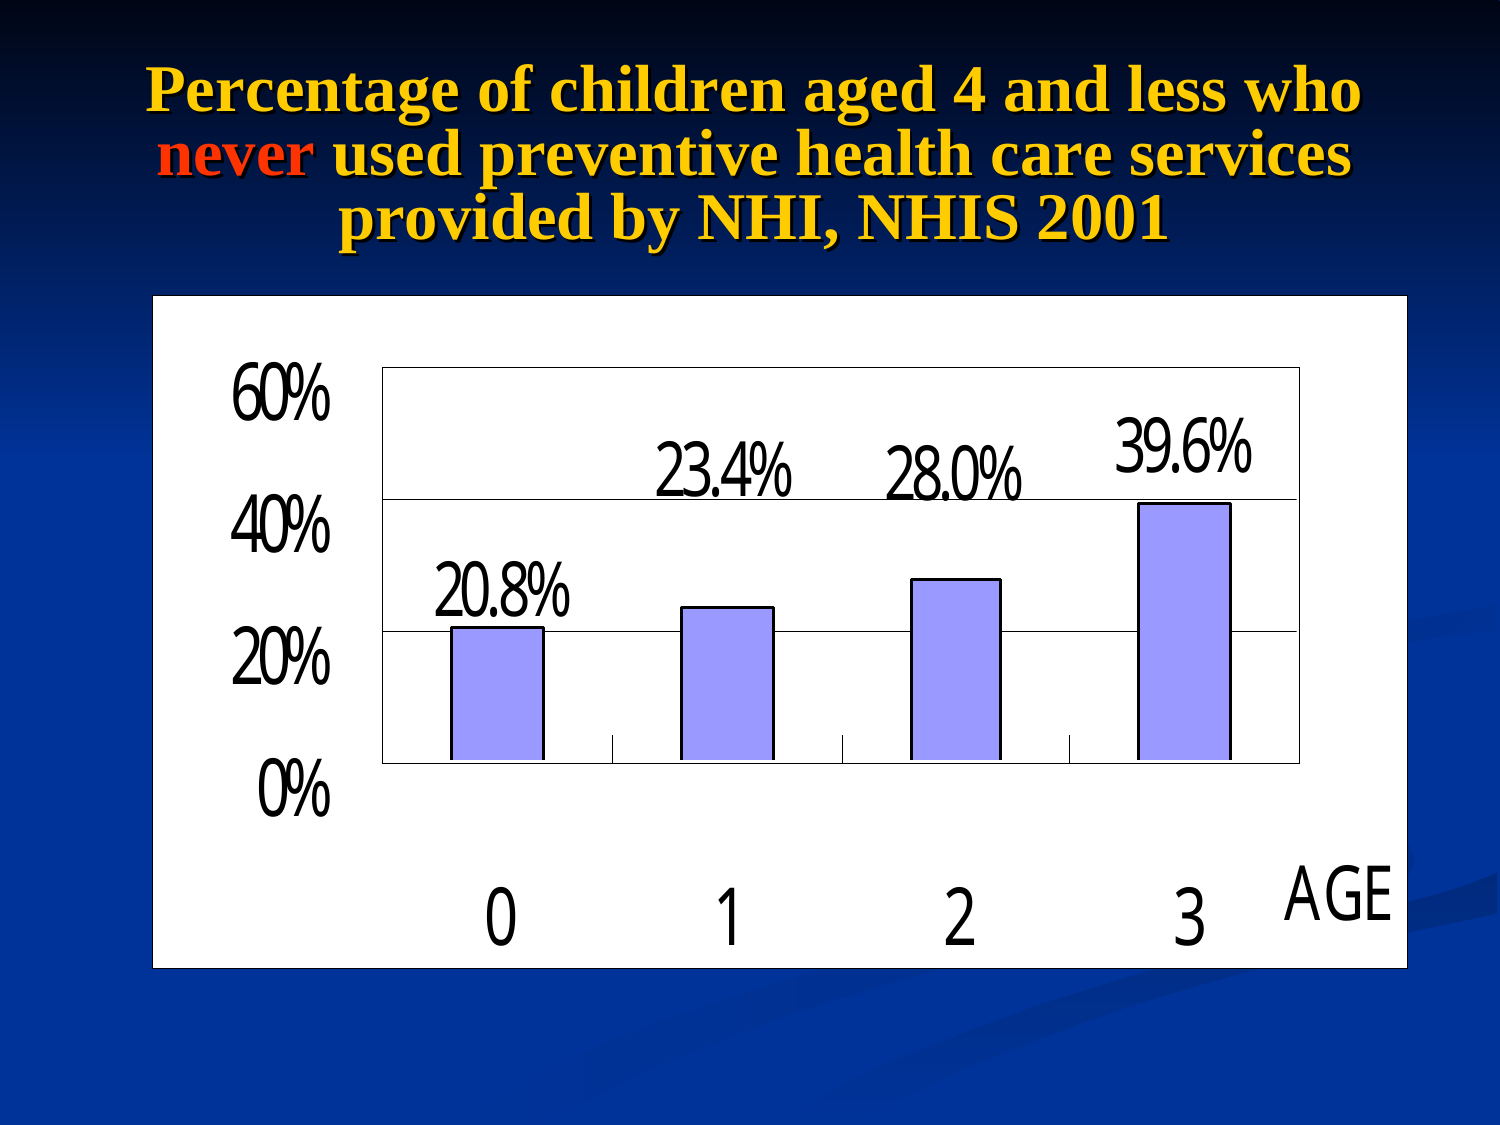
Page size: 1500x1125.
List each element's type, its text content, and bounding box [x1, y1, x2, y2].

title Percentage of children aged 4 and less who never used preventive health care services provided by NHI, NHIS 2001 [75, 45, 1436, 268]
chart [137, 275, 1426, 988]
